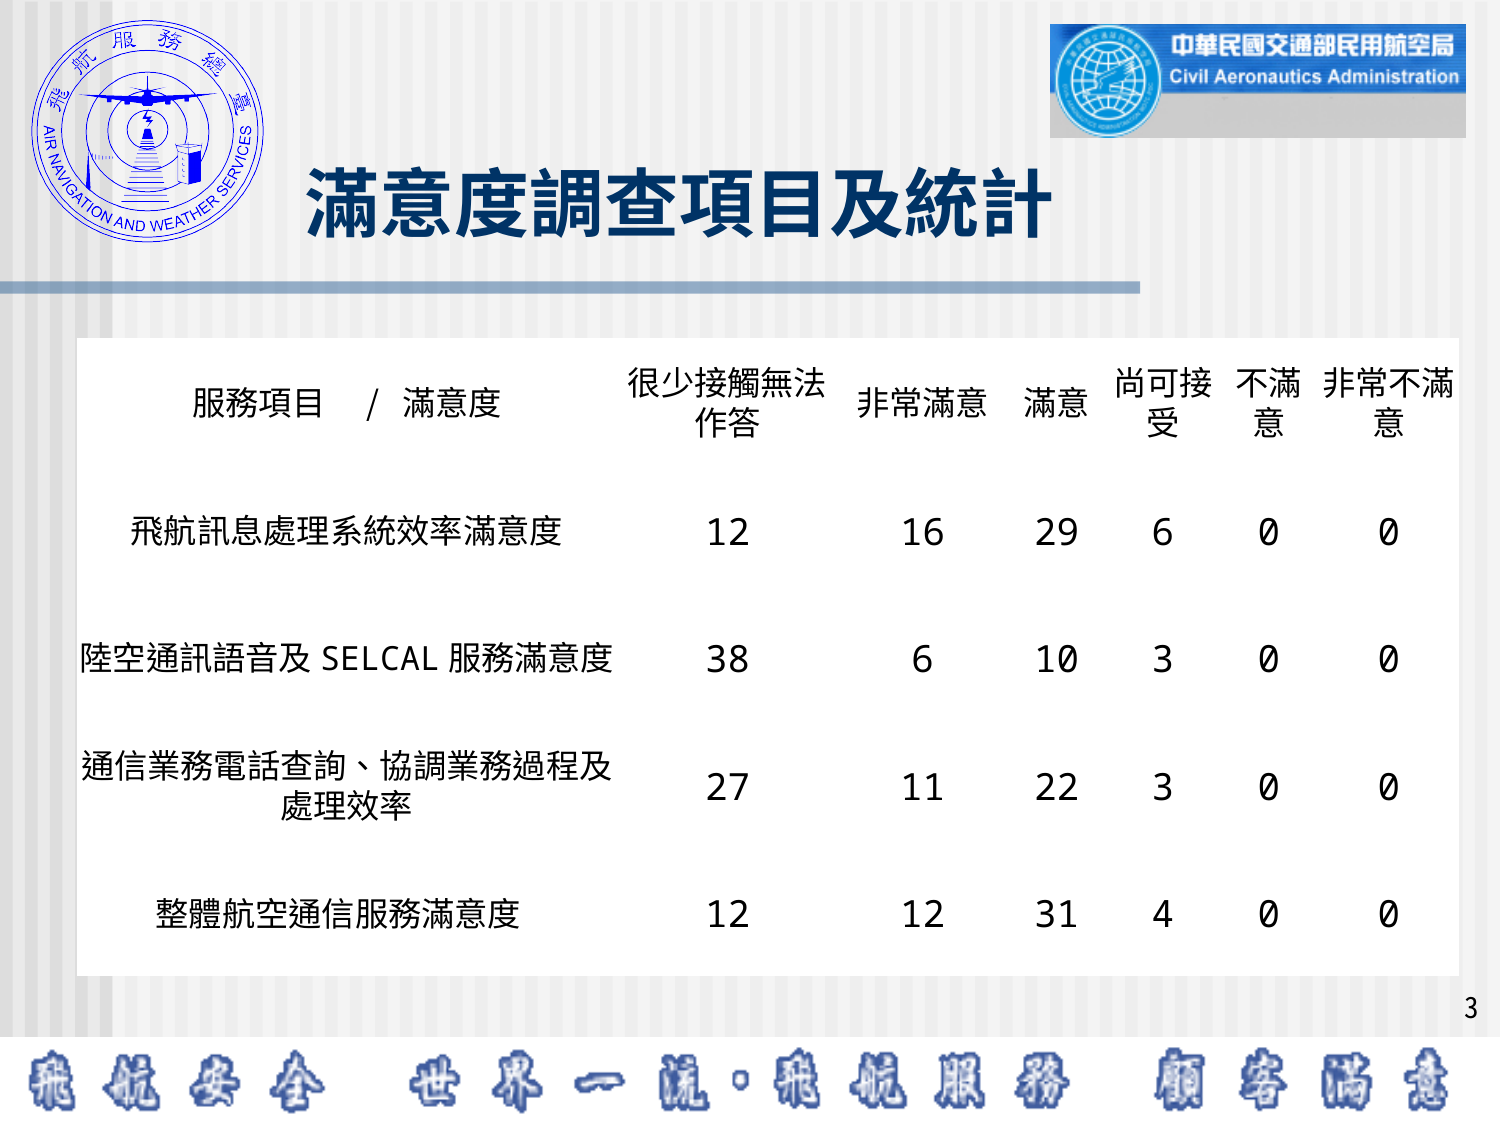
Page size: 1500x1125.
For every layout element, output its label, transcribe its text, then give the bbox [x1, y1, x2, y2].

table_cell 0 [1318, 593, 1459, 721]
table_header 尚可接受 [1106, 338, 1220, 466]
table_cell 飛航訊息處理系統效率滿意度 [77, 466, 617, 593]
table_cell 0 [1220, 593, 1318, 721]
table_cell 3 [1106, 593, 1220, 721]
table_cell 0 [1318, 848, 1459, 964]
table_cell 27 [617, 721, 838, 848]
table_cell 16 [838, 466, 1007, 593]
table_cell 6 [838, 593, 1007, 721]
table_cell 31 [1007, 848, 1106, 976]
table_header 服務項目 / 滿意度 [77, 338, 617, 466]
table_cell 29 [1007, 466, 1106, 593]
table_cell 4 [1106, 848, 1220, 976]
table_cell 0 [1318, 466, 1459, 593]
table_header 很少接觸無法作答 [617, 338, 838, 466]
table_cell 陸空通訊語音及SELCAL服務滿意度 [77, 593, 617, 721]
table_header 滿意 [1007, 338, 1106, 466]
table_cell 0 [1318, 721, 1459, 848]
table_cell 10 [1007, 593, 1106, 721]
table_cell 12 [617, 848, 838, 976]
table_cell 11 [838, 721, 1007, 848]
table_header 不滿意 [1220, 338, 1318, 466]
table_cell 0 [1220, 848, 1318, 964]
table_header 非常不滿意 [1318, 338, 1459, 466]
table_cell 通信業務電話查詢、協調業務過程及處理效率 [77, 721, 617, 848]
table_cell 整體航空通信服務滿意度 [77, 848, 617, 976]
table_cell 12 [838, 848, 1007, 976]
table_cell 0 [1220, 466, 1318, 593]
table_cell 0 [1220, 721, 1318, 848]
table_cell 38 [617, 593, 838, 721]
table_cell 12 [617, 466, 838, 593]
table_cell 6 [1106, 466, 1220, 593]
text_box <編號> [1181, 964, 1495, 1040]
table_cell 22 [1007, 721, 1106, 848]
table_header 非常滿意 [838, 338, 1007, 466]
table_cell 3 [1106, 721, 1220, 848]
title 滿意度調查項目及統計 [289, 148, 1436, 255]
